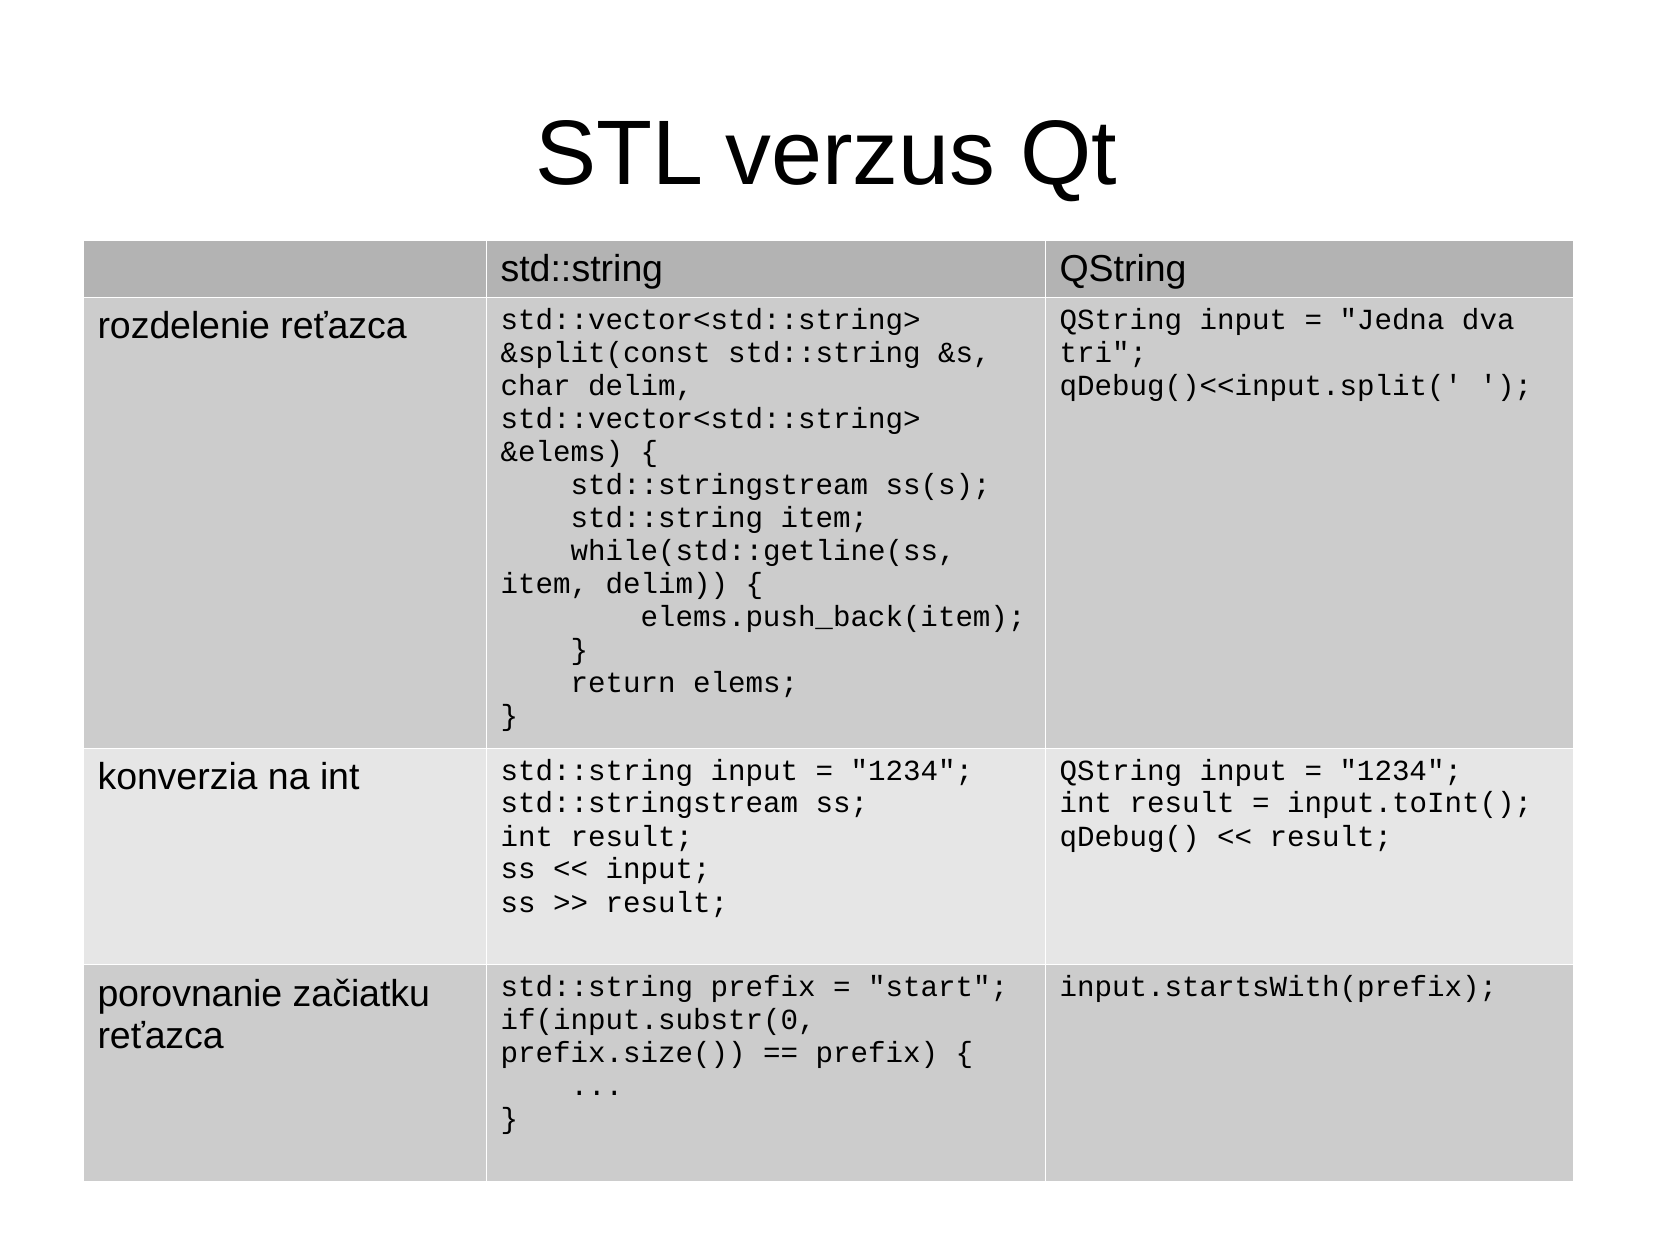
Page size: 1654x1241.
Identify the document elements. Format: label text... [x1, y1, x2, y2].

table_header QString [1046, 241, 1573, 297]
table_cell konverzia na int [84, 749, 486, 964]
table_cell std::string input = "1234"; std::stringstream ss; int result; ss << input; ss >> result; [487, 749, 1045, 964]
table_cell std::vector<std::string> &split(const std::string &s, char delim, std::vector<std::string> &elems) { std::stringstream ss(s); std::string item; while(std::getline(ss, item, delim)) { elems.push_back(item); } return elems; } [487, 298, 1045, 748]
table_cell QString input = "Jedna dva tri"; qDebug()<<input.split(' '); [1046, 298, 1573, 748]
table_cell std::string prefix = "start"; if(input.substr(0, prefix.size()) == prefix) { ... } [487, 965, 1045, 1181]
table_cell QString input = "1234"; int result = input.toInt(); qDebug() << result; [1046, 749, 1573, 964]
table_cell porovnanie začiatku reťazca [84, 965, 486, 1181]
table_header [84, 241, 486, 297]
title STL verzus Qt [82, 49, 1571, 240]
table_cell rozdelenie reťazca [84, 298, 486, 748]
table_cell input.startsWith(prefix); [1046, 965, 1573, 1181]
table_header std::string [487, 241, 1045, 297]
